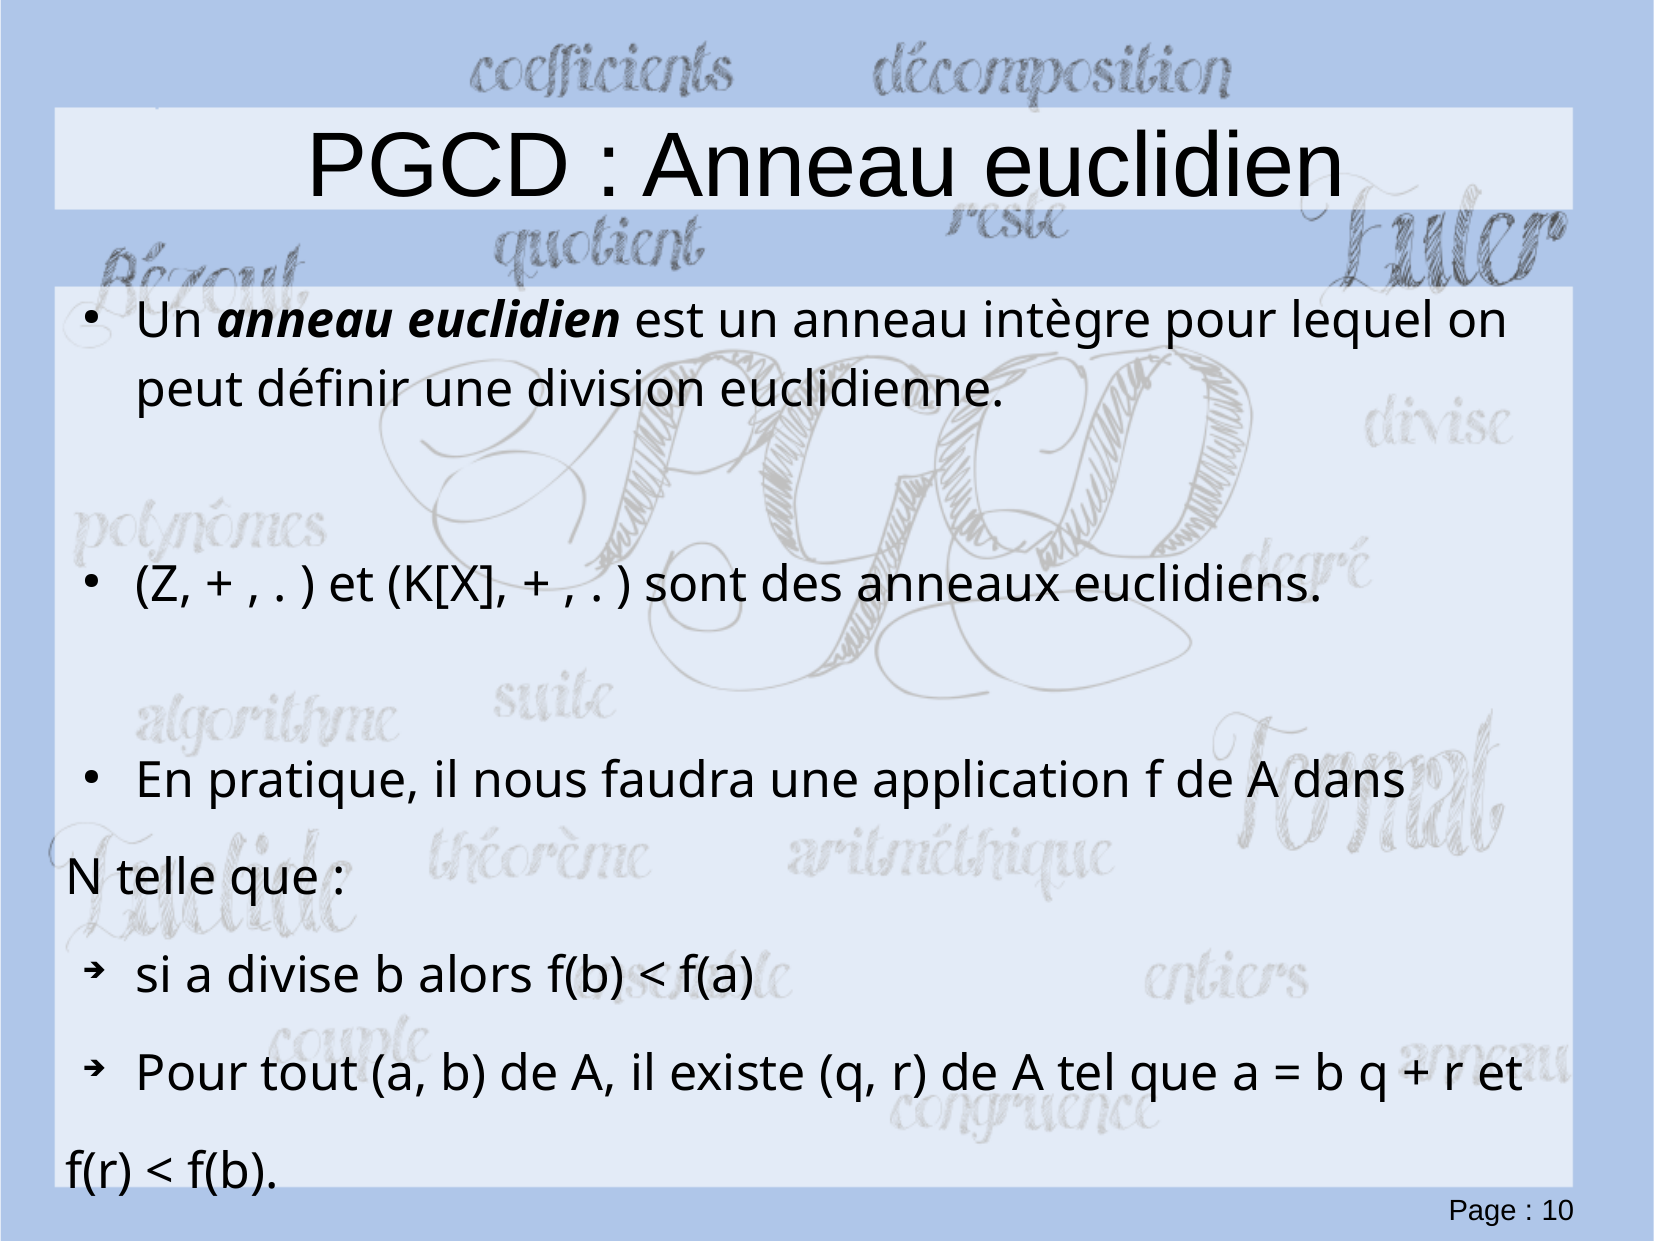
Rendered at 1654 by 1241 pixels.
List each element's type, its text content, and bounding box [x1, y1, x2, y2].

picture [0, 0, 1654, 1241]
list Un anneau euclidien est un anneau intègre pour lequel on peut définir une division euclidienne. (Z, + , . ) et (K[X], + , . ) sont des anneaux euclidiens. En pratique, il nous faudra une application f de A dans N telle que : si a divise b alors f(b) < f(a) Pour tout (a, b) de A, il existe (q, r) de A tel que a = b q + r et f(r) < f(b). [64, 284, 1554, 1176]
title PGCD : Anneau euclidien [82, 61, 1571, 269]
